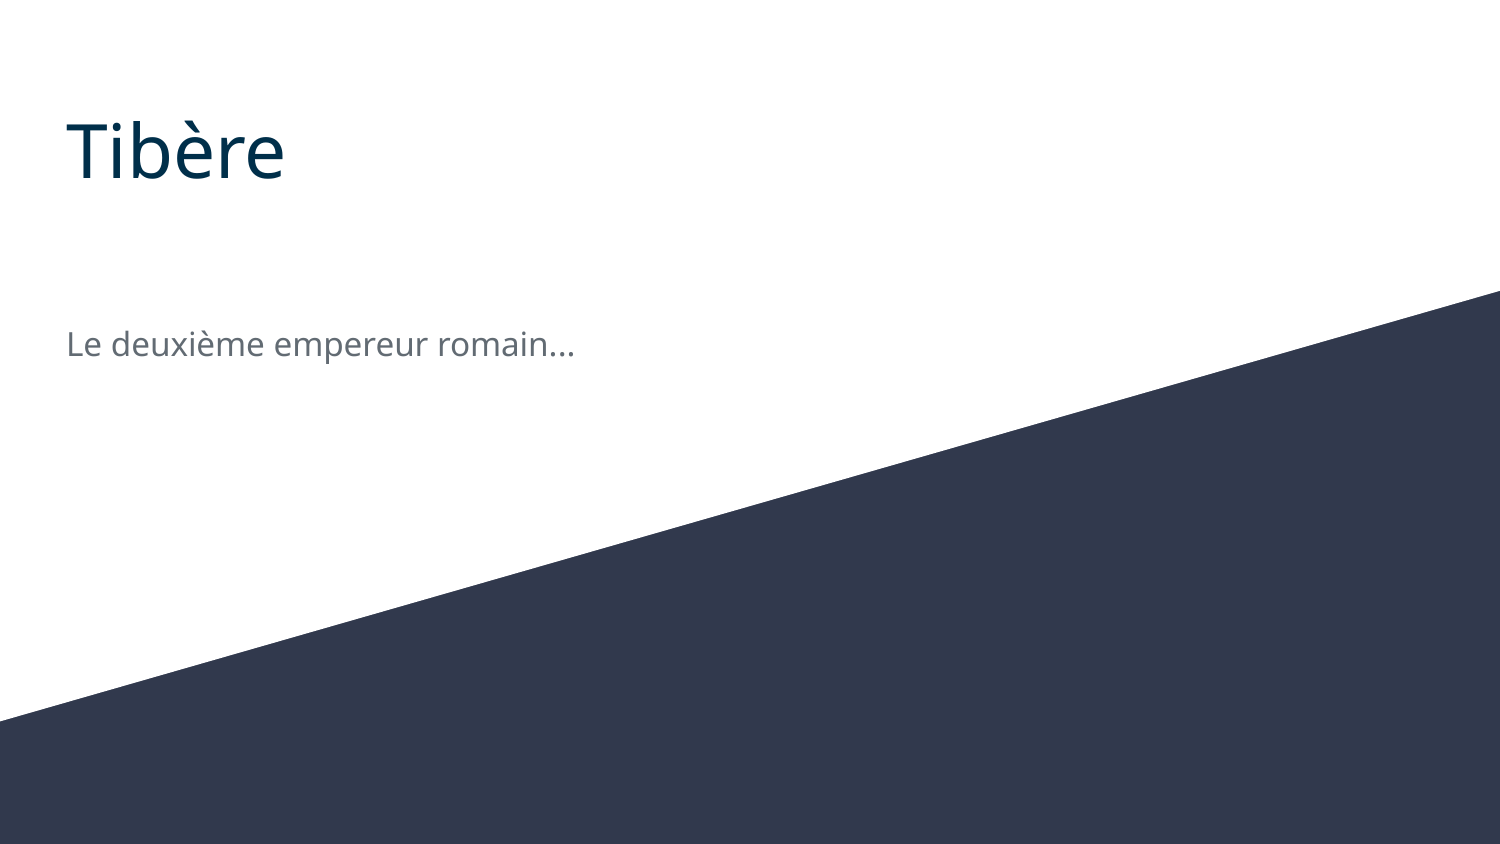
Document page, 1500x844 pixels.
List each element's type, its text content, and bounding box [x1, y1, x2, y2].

subtitle Le deuxième empereur romain... [51, 308, 748, 430]
title Tibère [51, 88, 1449, 299]
